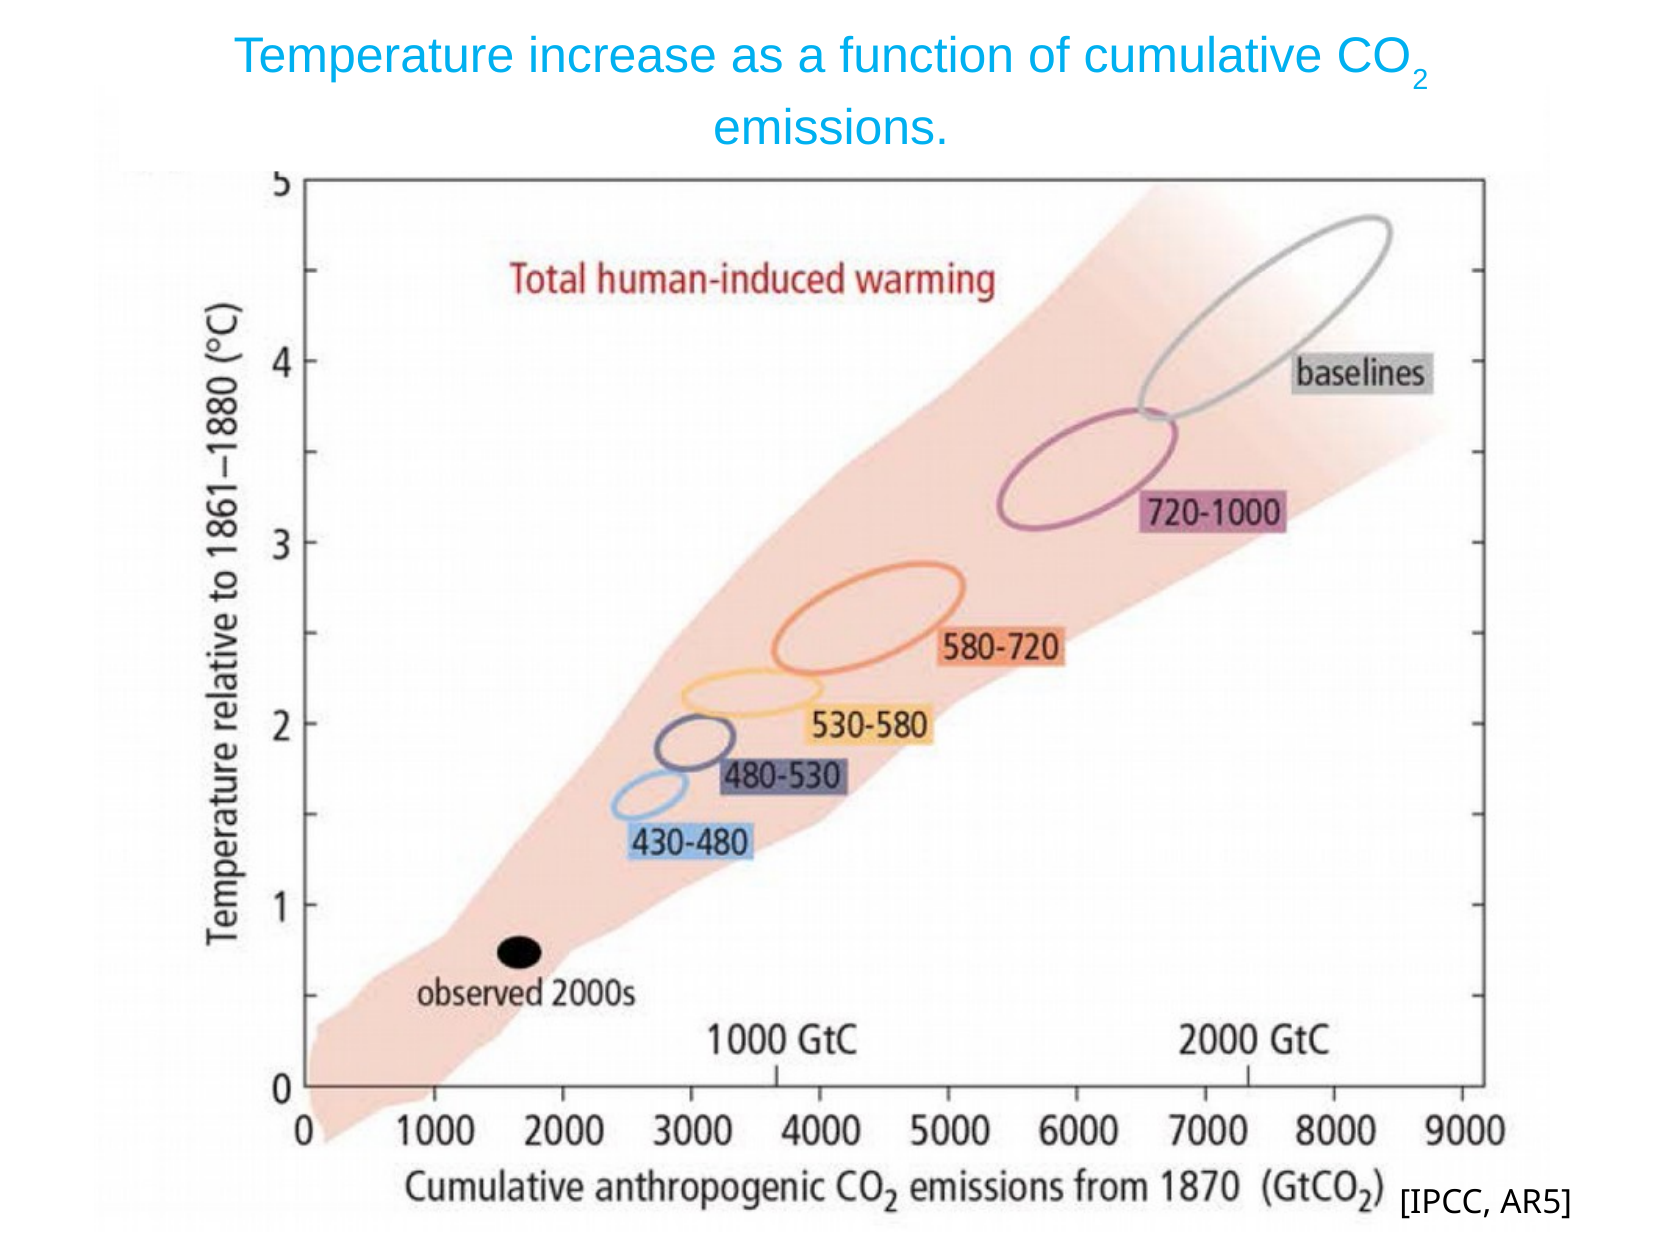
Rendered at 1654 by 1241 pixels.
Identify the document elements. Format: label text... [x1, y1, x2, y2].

picture [94, 85, 1550, 1232]
text_box Temperature increase as a function of cumulative CO2 emissions. [118, 15, 1544, 172]
text_box [IPCC, AR5] [1384, 1172, 1654, 1233]
